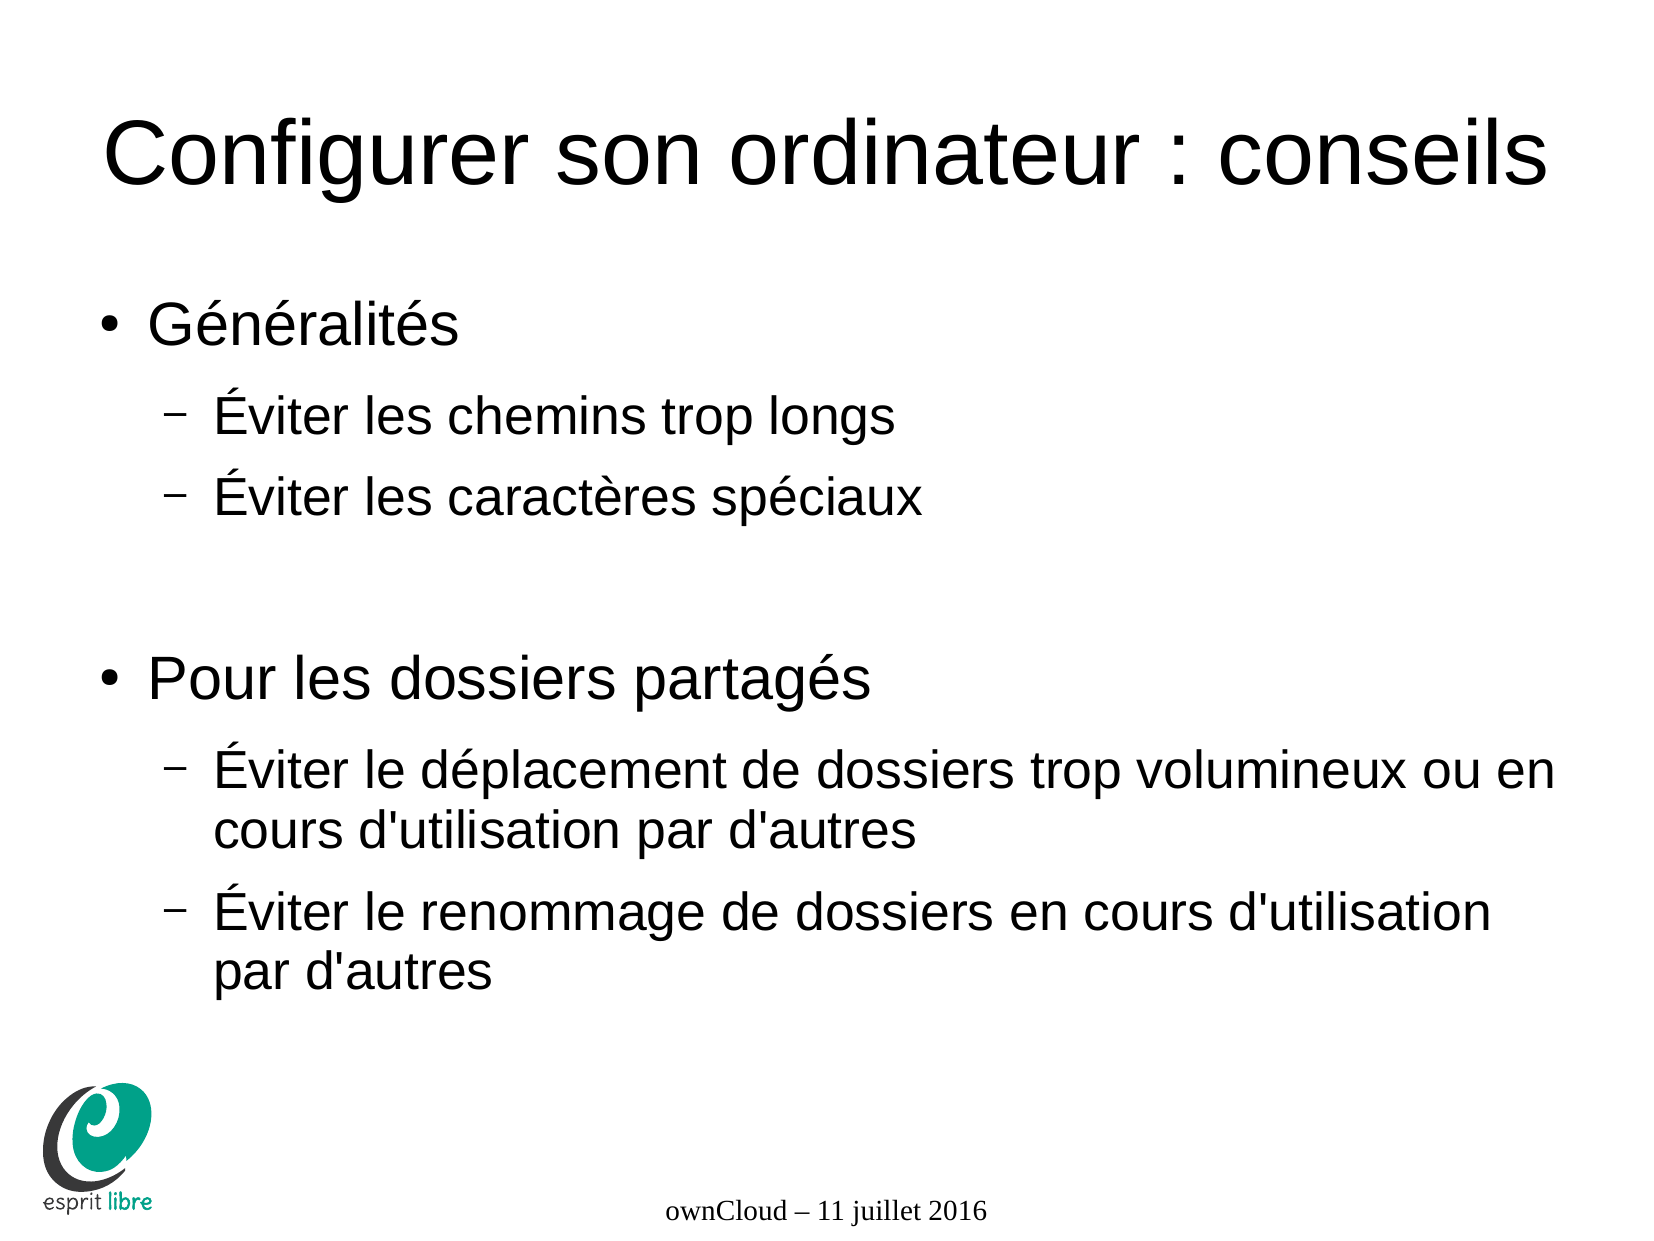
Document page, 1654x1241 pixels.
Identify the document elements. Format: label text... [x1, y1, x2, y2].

list Généralités Éviter les chemins trop longs Éviter les caractères spéciaux Pour les dossiers partagés Éviter le déplacement de dossiers trop volumineux ou en cours d'utilisation par d'autres Éviter le renommage de dossiers en cours d'utilisation par d'autres [82, 290, 1571, 1010]
title Configurer son ordinateur : conseils [82, 49, 1571, 257]
